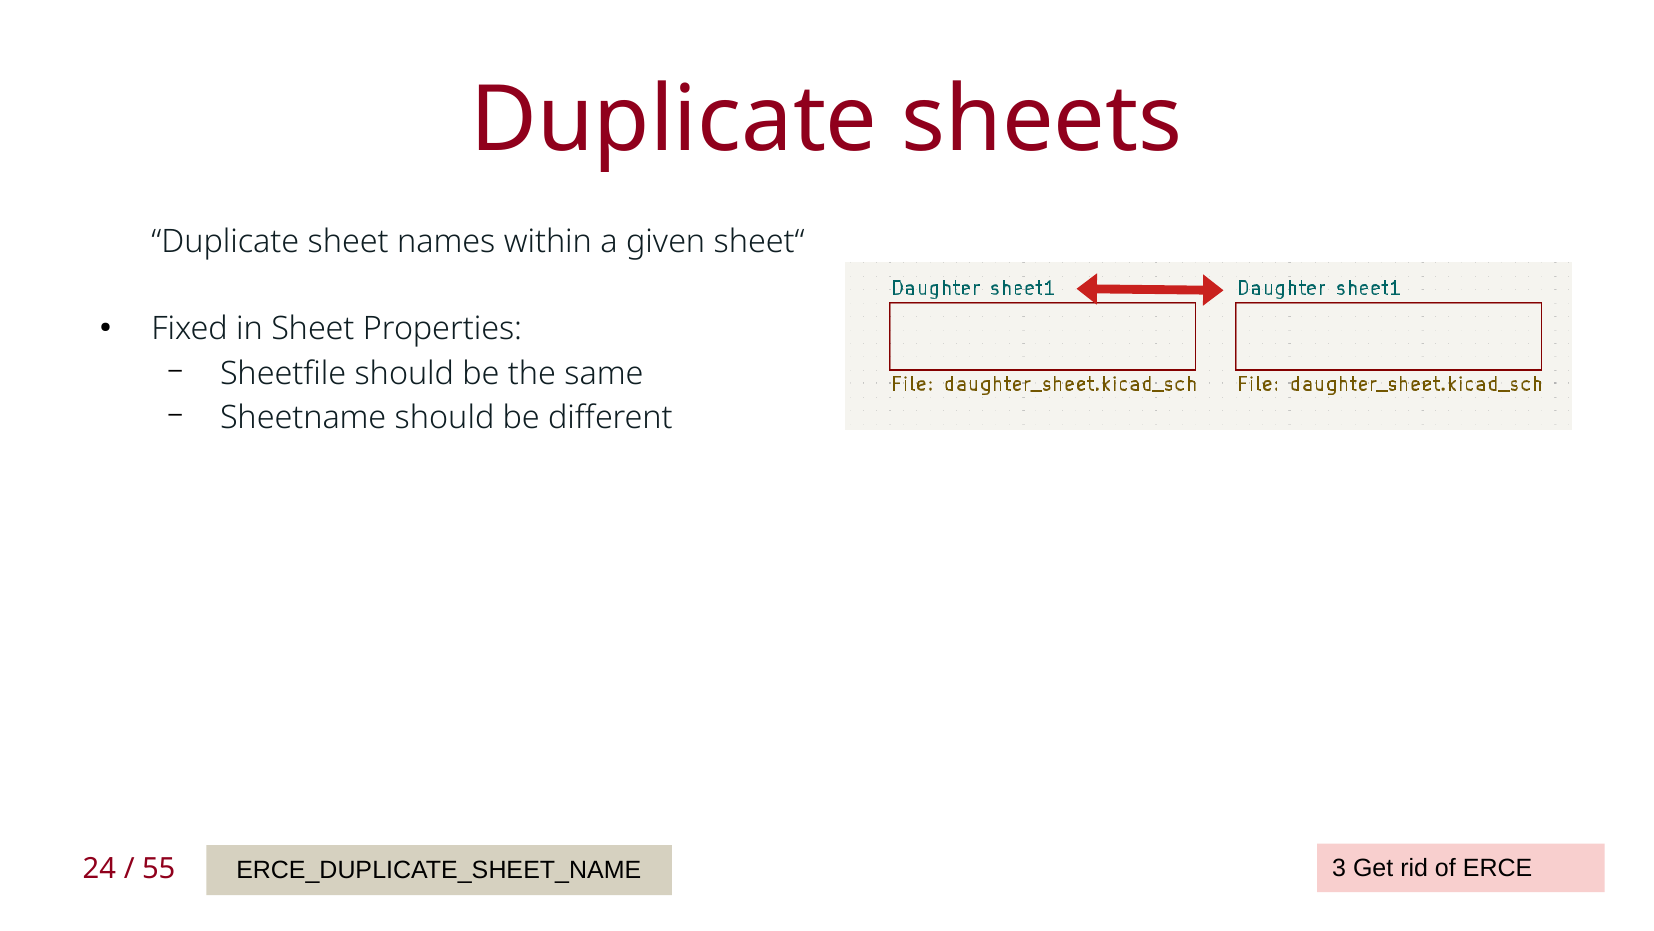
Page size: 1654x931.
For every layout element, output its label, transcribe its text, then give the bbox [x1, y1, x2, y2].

title Duplicate sheets [82, 37, 1571, 193]
list “Duplicate sheet names within a given sheet“ Fixed in Sheet Properties: Sheetfile should be the same Sheetname should be different [82, 217, 809, 475]
text_box ERCE_DUPLICATE_SHEET_NAME [206, 845, 672, 896]
text_box 3 Get rid of ERCE [1317, 843, 1605, 893]
picture [845, 217, 1572, 475]
